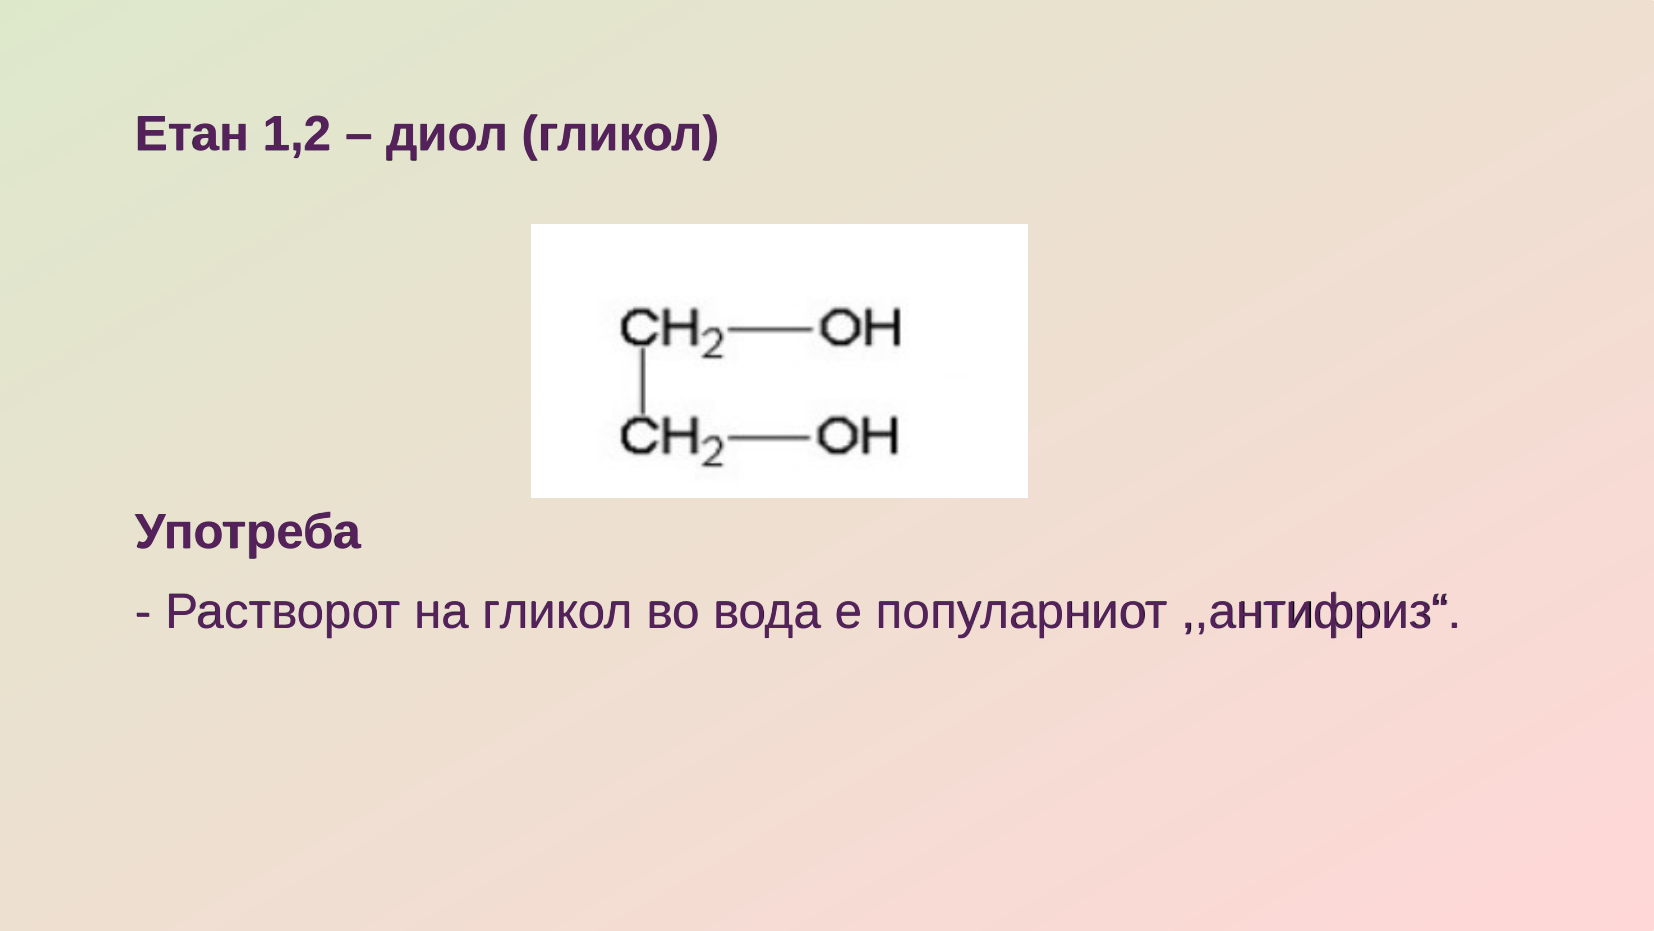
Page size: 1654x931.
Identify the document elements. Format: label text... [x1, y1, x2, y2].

picture [531, 224, 1028, 498]
list Етан 1,2 – диол (гликол) Употреба - Растворот на гликол во вода е популарниот ,,антифриз“. [82, 106, 1595, 646]
